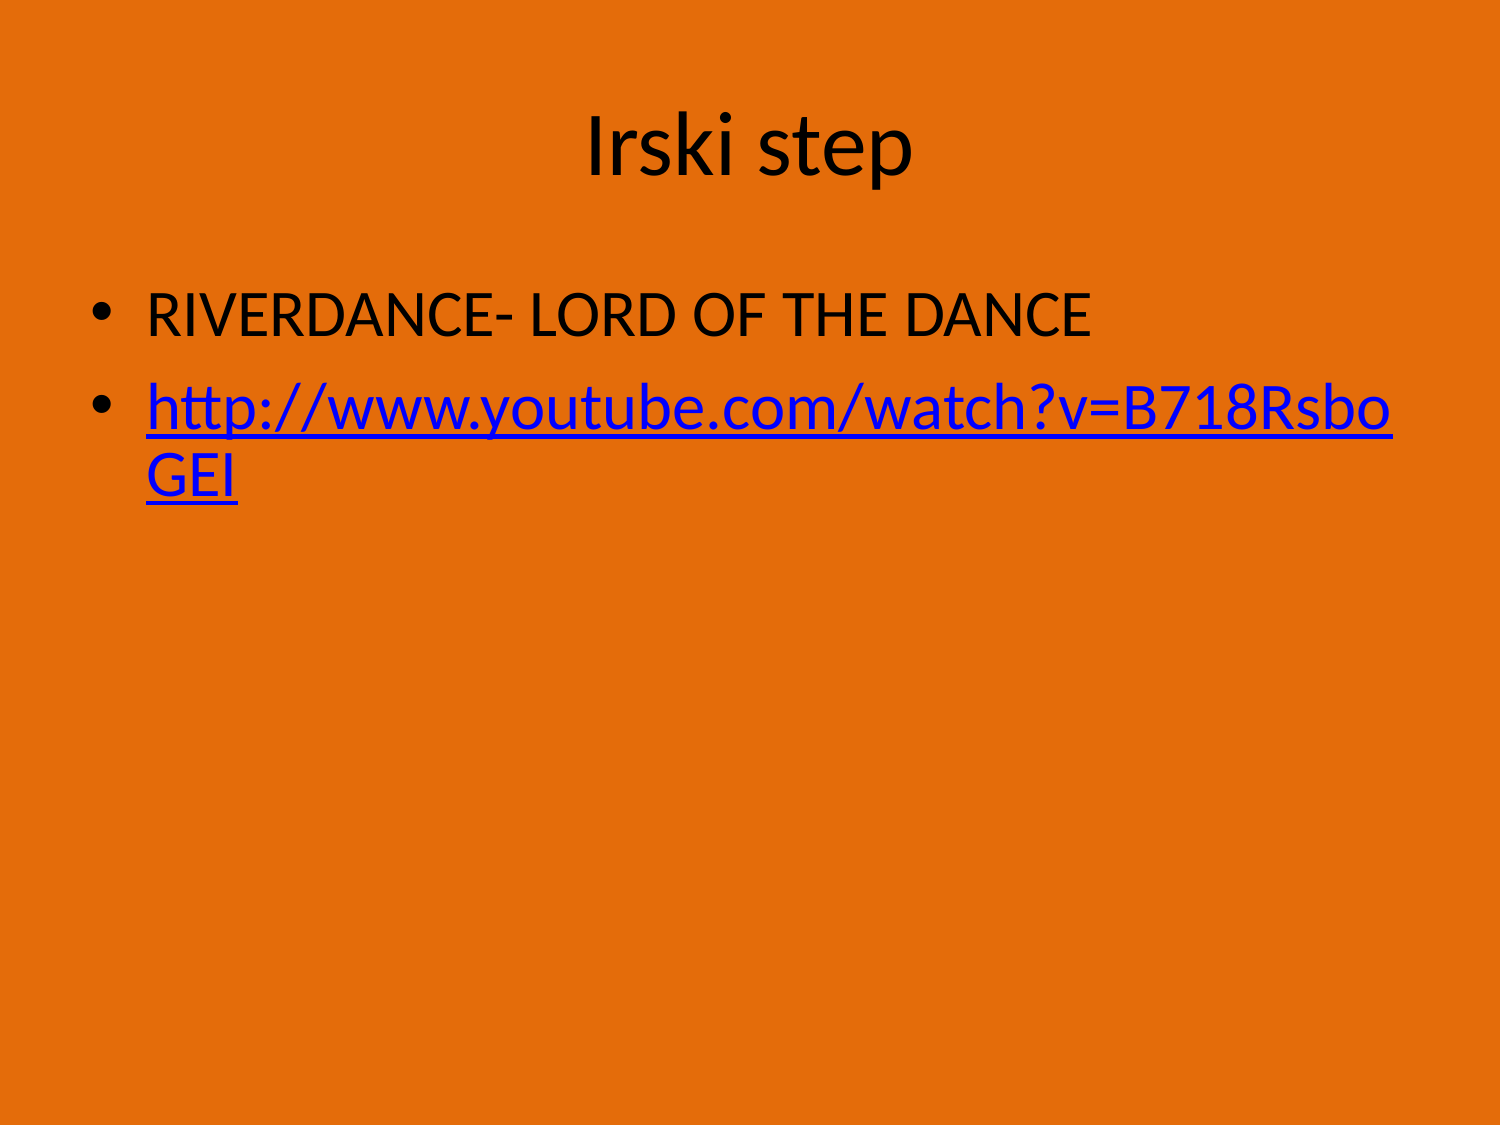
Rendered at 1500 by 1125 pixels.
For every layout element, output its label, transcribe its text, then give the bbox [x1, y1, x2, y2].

list RIVERDANCE- LORD OF THE DANCE http://www.youtube.com/watch?v=B718RsboGEI [75, 262, 1425, 1005]
title Irski step [75, 45, 1425, 233]
